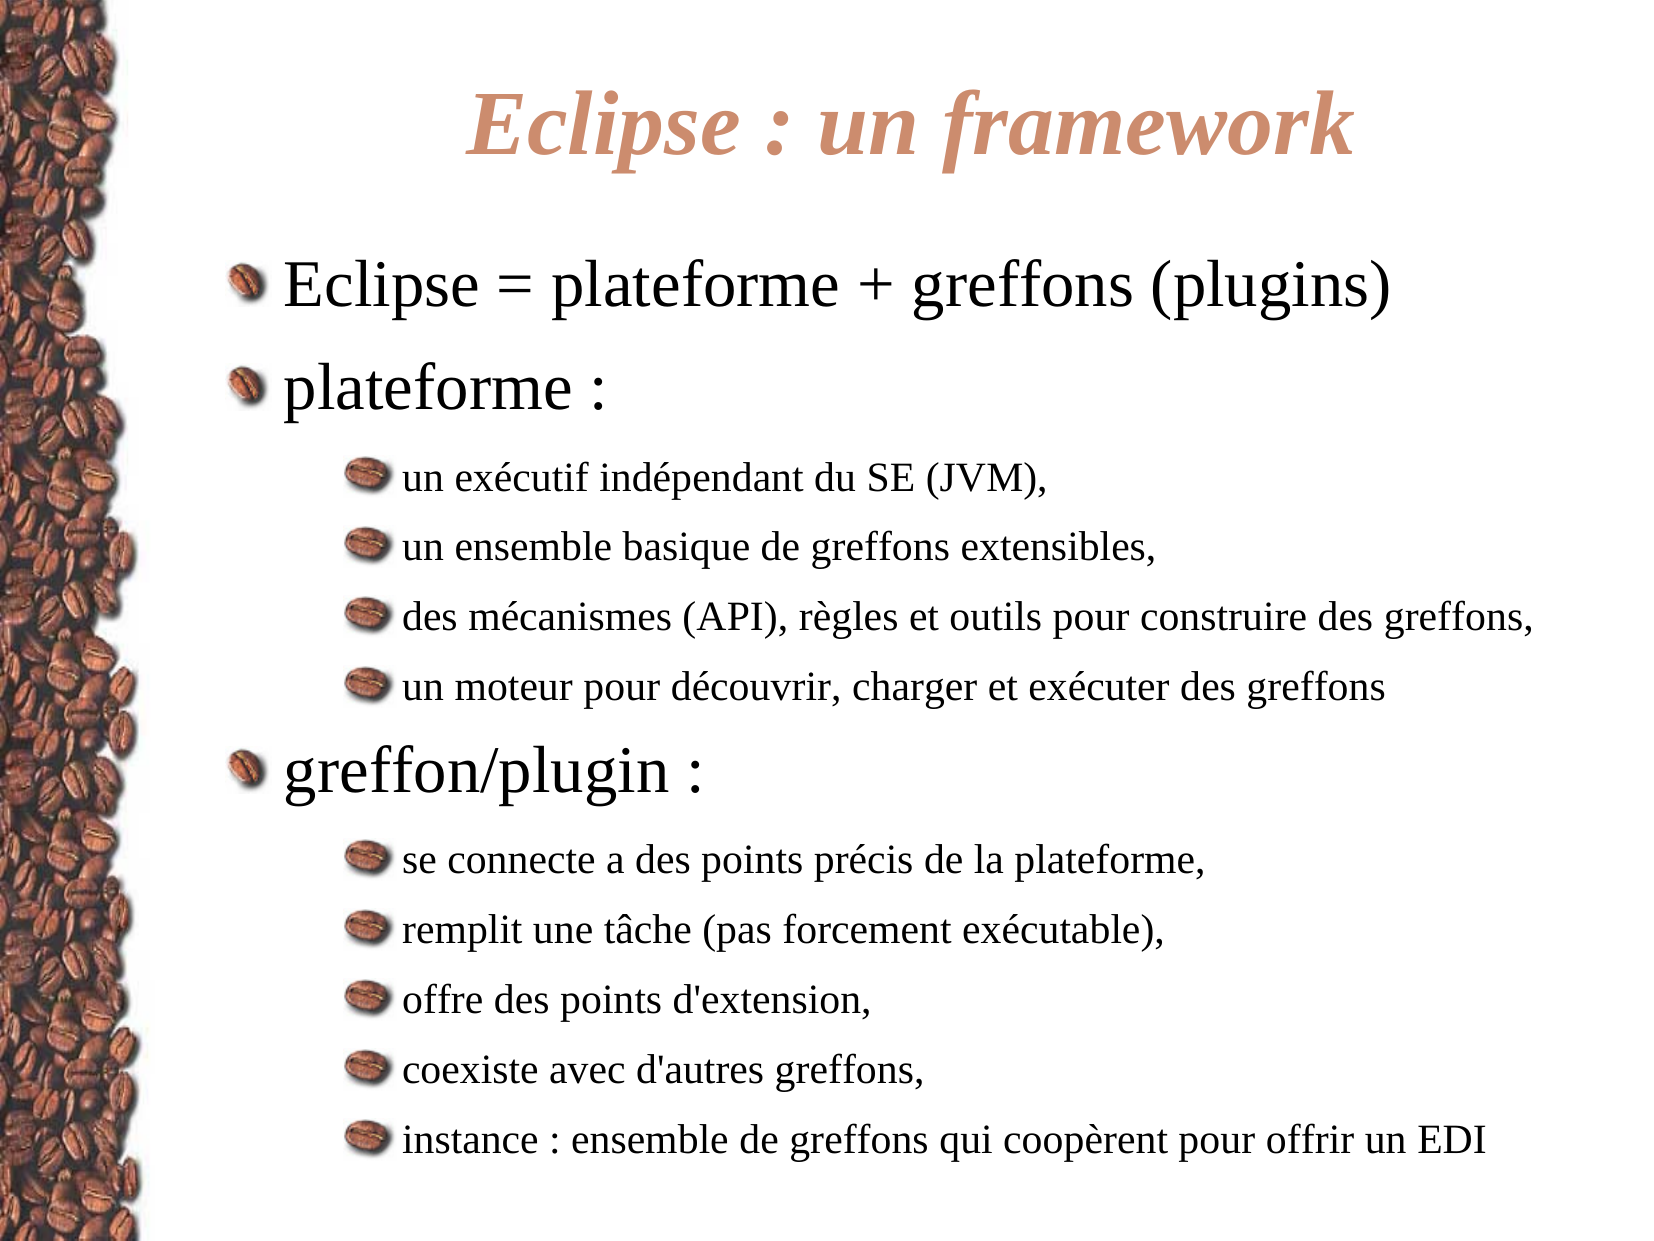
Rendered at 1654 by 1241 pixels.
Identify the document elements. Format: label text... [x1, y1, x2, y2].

title Eclipse : un framework [205, 35, 1618, 223]
list Eclipse = plateforme + greffons (plugins) plateforme : un exécutif indépendant du SE (JVM), un ensemble basique de greffons extensibles, des mécanismes (API), règles et outils pour construire des greffons, un moteur pour découvrir, charger et exécuter des greffons greffon/plugin : se connecte a des points précis de la plateforme, remplit une tâche (pas forcement exécutable), offre des points d'extension, coexiste avec d'autres greffons, instance : ensemble de greffons qui coopèrent pour offrir un EDI [225, 246, 1572, 1163]
picture [0, 0, 155, 1241]
